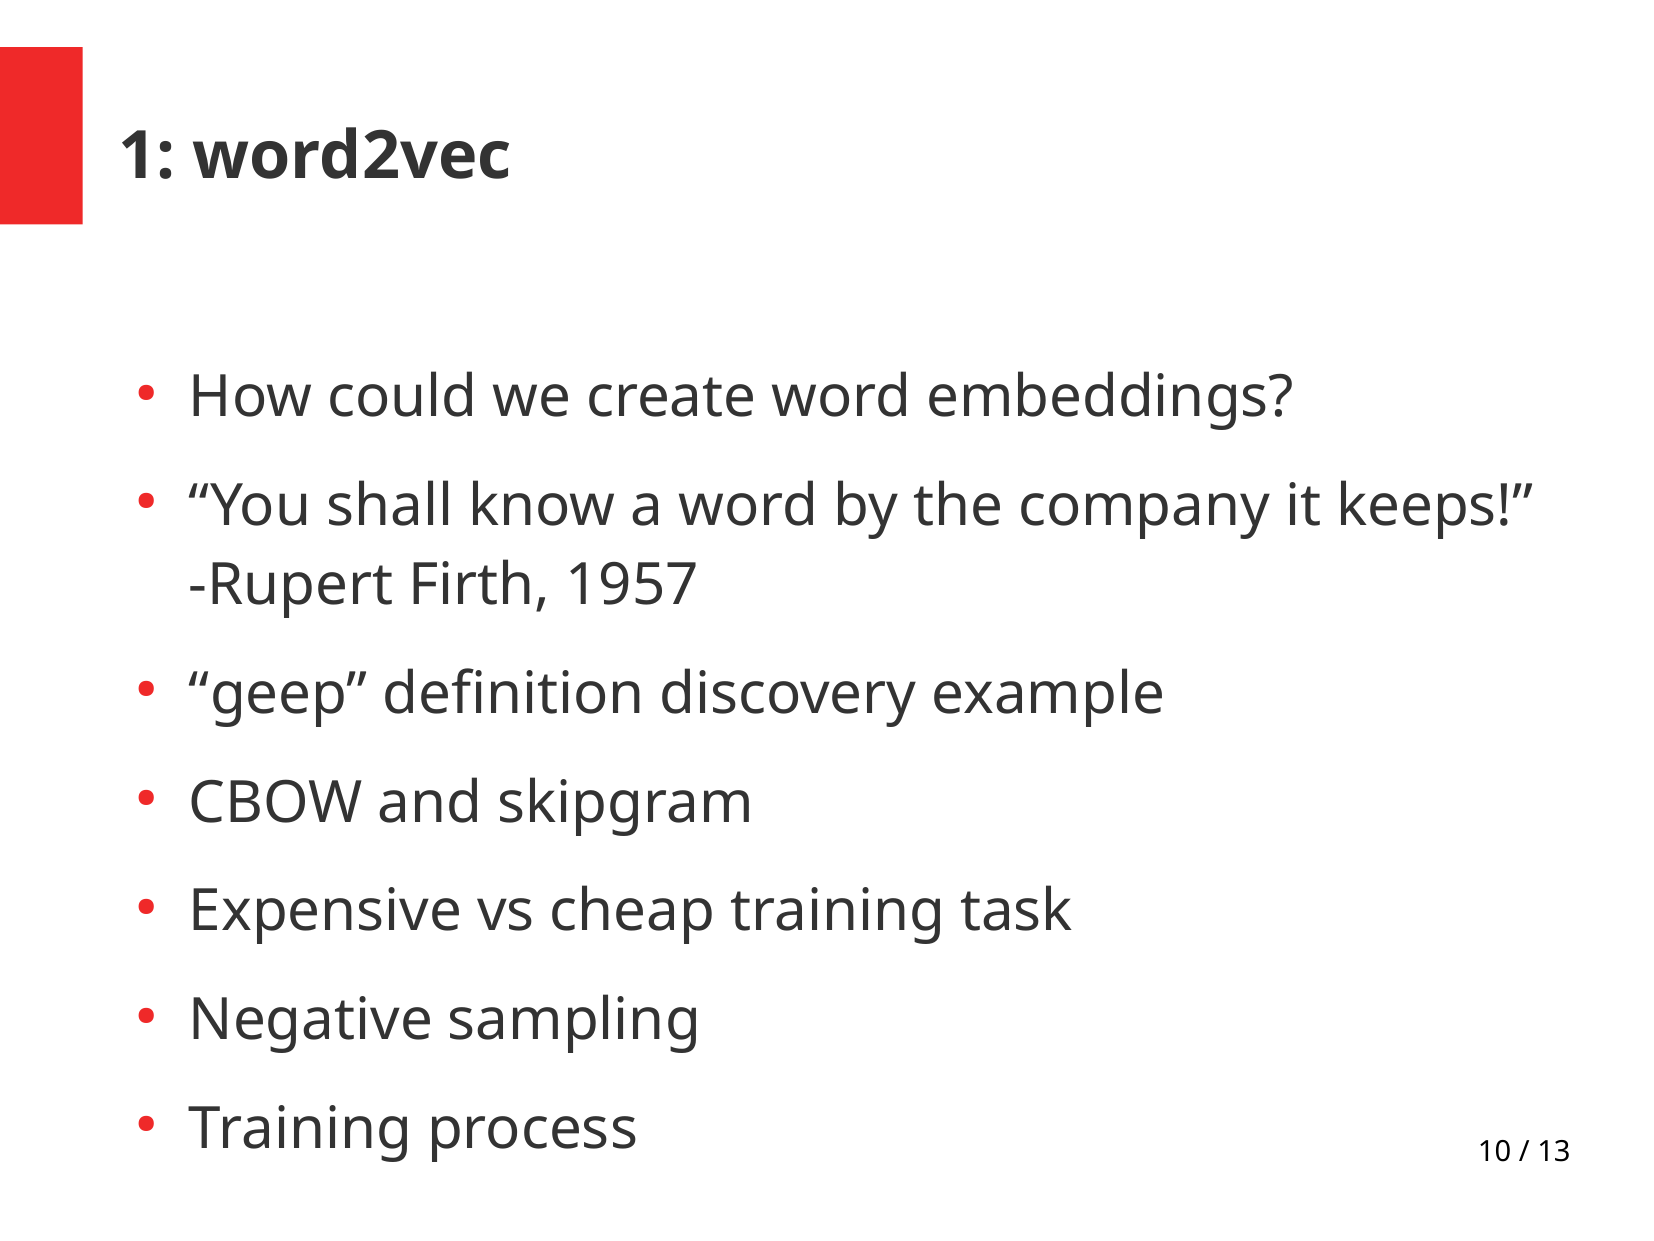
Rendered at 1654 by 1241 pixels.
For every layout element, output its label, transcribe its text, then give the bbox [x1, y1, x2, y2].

title 1: word2vec [118, 49, 1571, 257]
list How could we create word embeddings? “You shall know a word by the company it keeps!” -Rupert Firth, 1957 “geep” definition discovery example CBOW and skipgram Expensive vs cheap training task Negative sampling Training process [118, 354, 1536, 1074]
